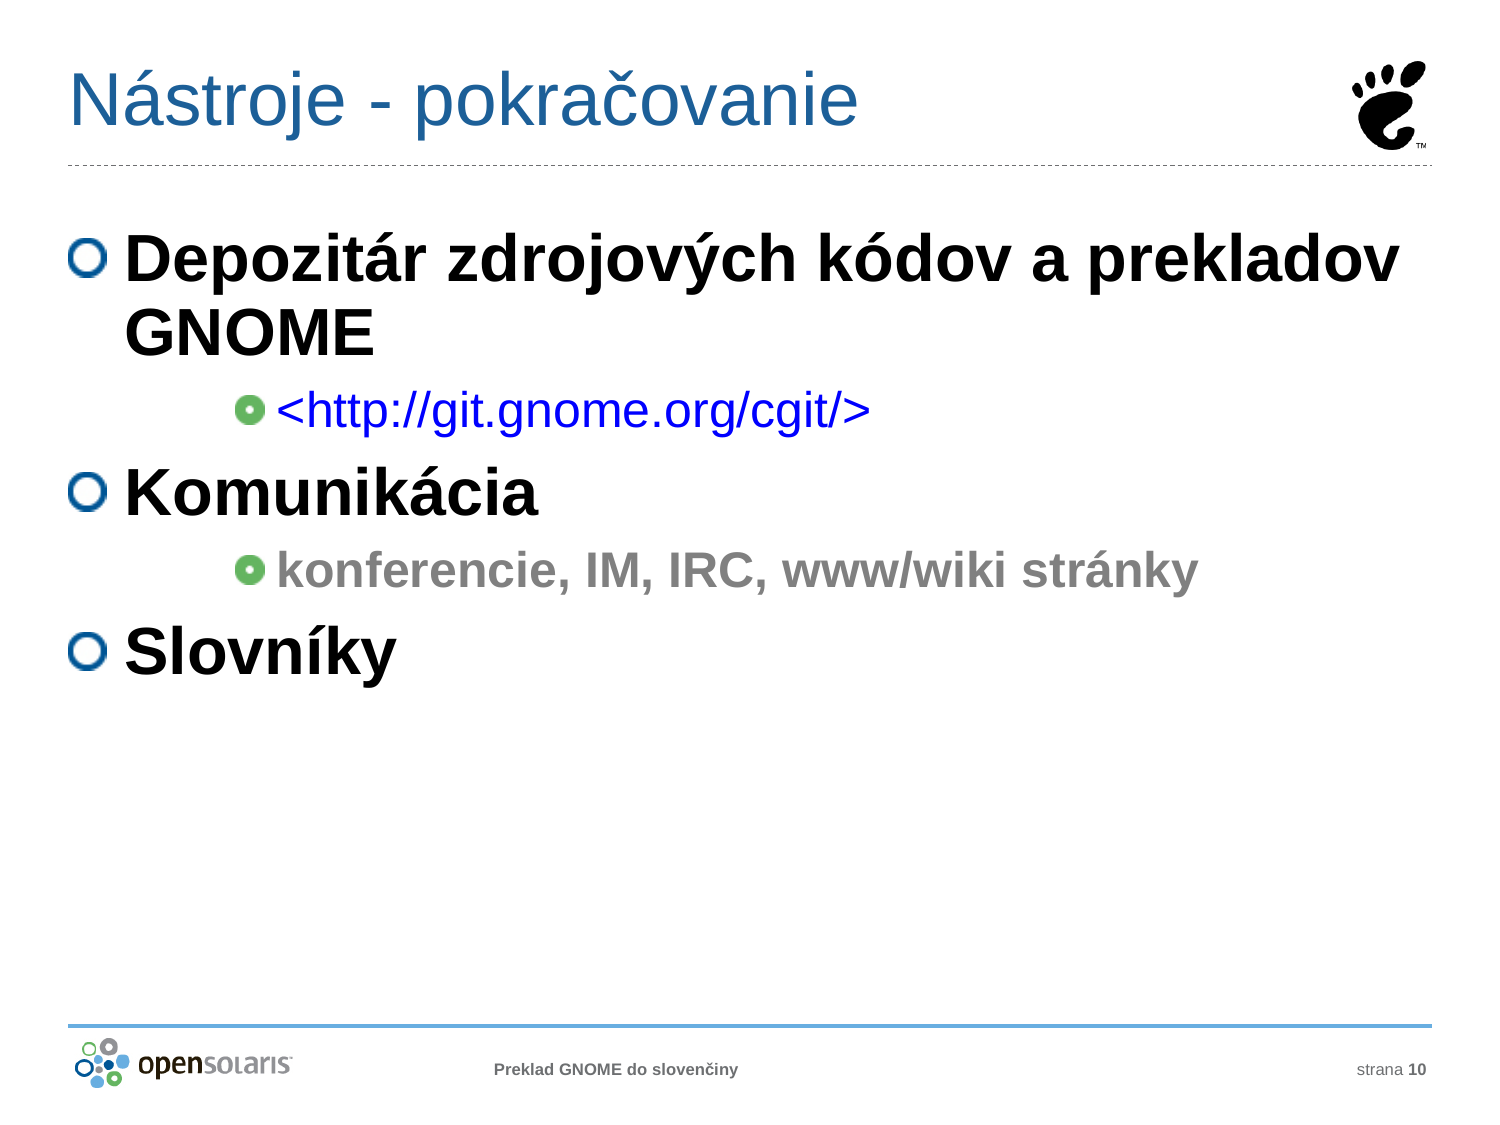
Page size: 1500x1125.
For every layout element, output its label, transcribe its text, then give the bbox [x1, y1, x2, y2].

title Nástroje - pokračovanie [68, 51, 1388, 148]
picture [74, 1038, 293, 1088]
list Depozitár zdrojových kódov a prekladov GNOME <http://git.gnome.org/cgit/> Komunikácia konferencie, IM, IRC, www/wiki stránky Slovníky [68, 220, 1432, 978]
picture [1352, 61, 1426, 150]
